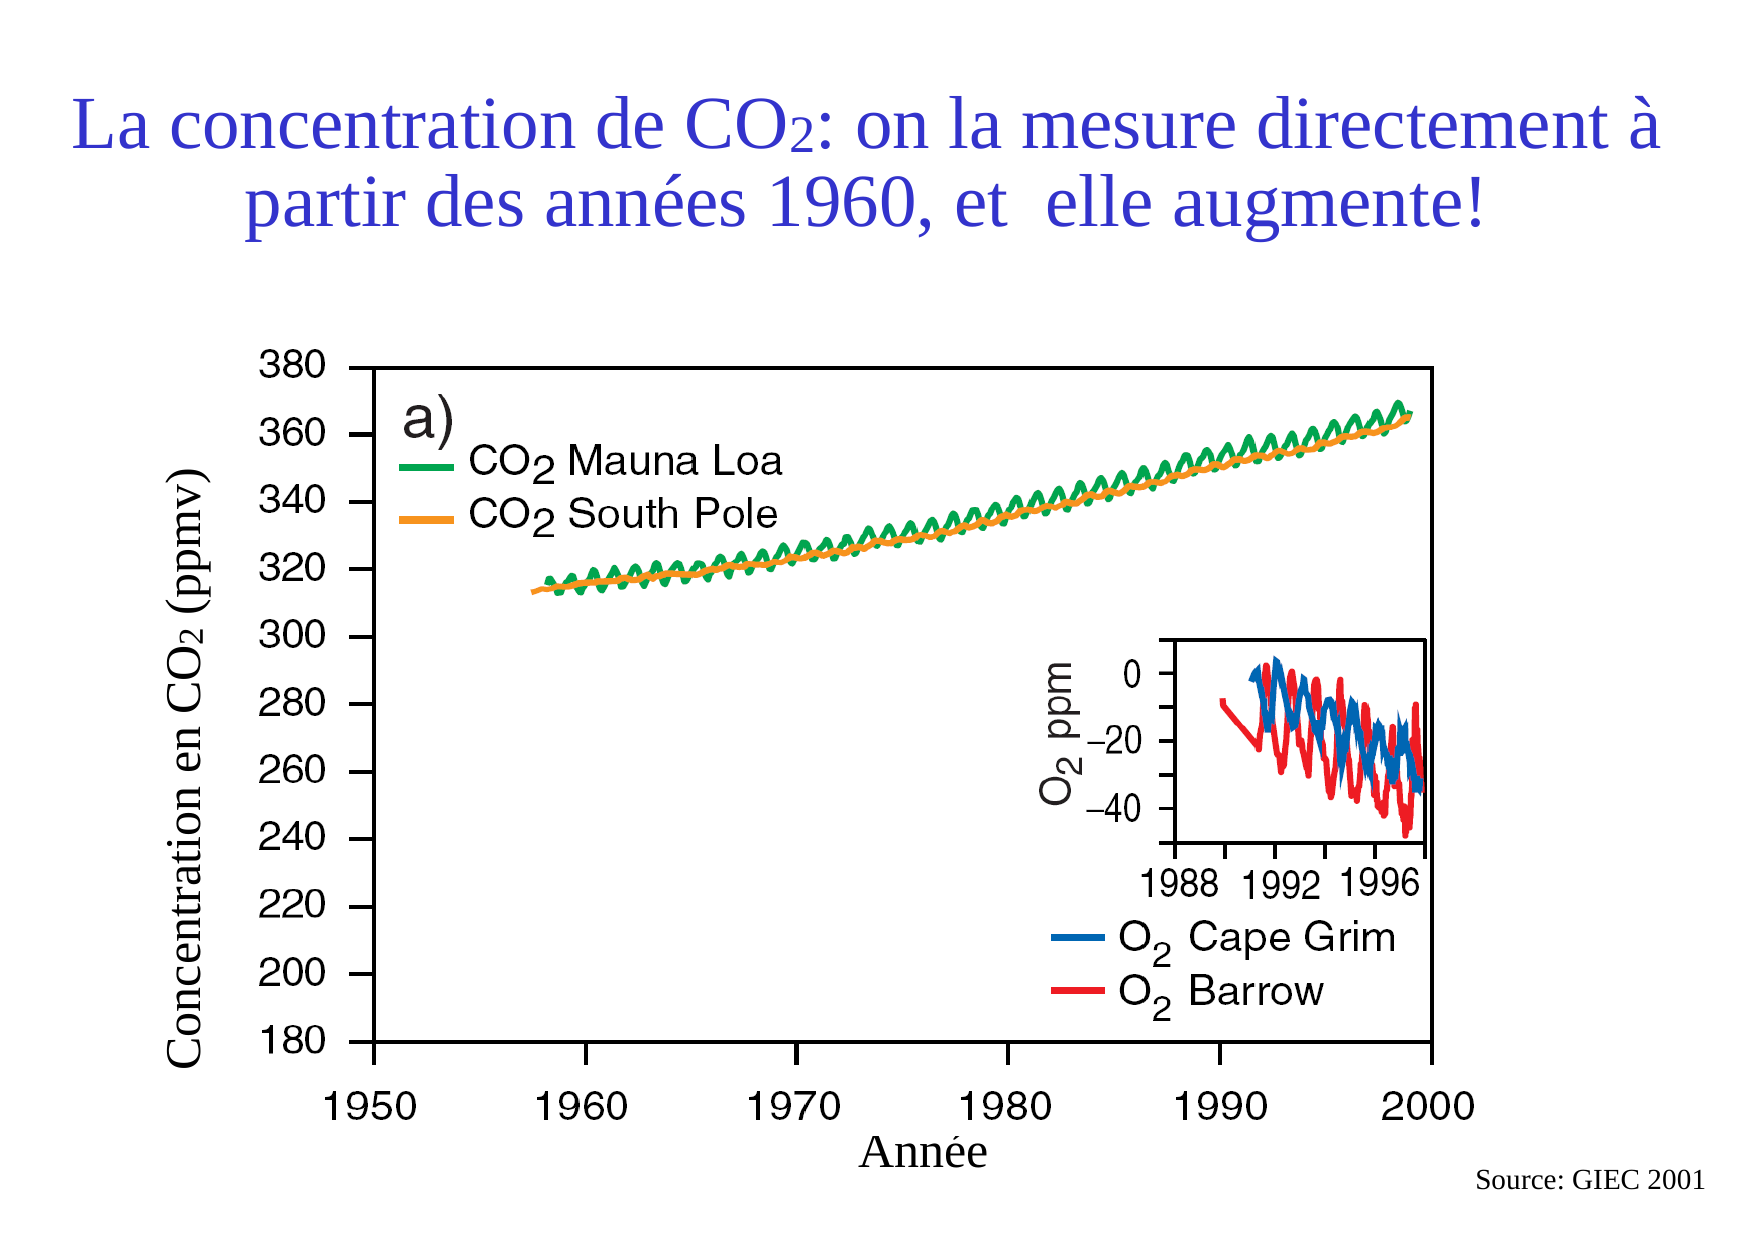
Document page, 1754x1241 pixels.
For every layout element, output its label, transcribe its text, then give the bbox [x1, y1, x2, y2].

text_box La concentration de CO2: on la mesure directement à partir des années 1960, et elle augmente! [32, 78, 1702, 250]
text_box Source: GIEC 2001 [1223, 1157, 1722, 1204]
text_box Année [808, 1136, 1040, 1179]
text_box Année [869, 1138, 880, 1153]
text_box Concentration en CO2 (ppmv)‏ [146, 376, 216, 1161]
picture [242, 343, 1481, 1136]
